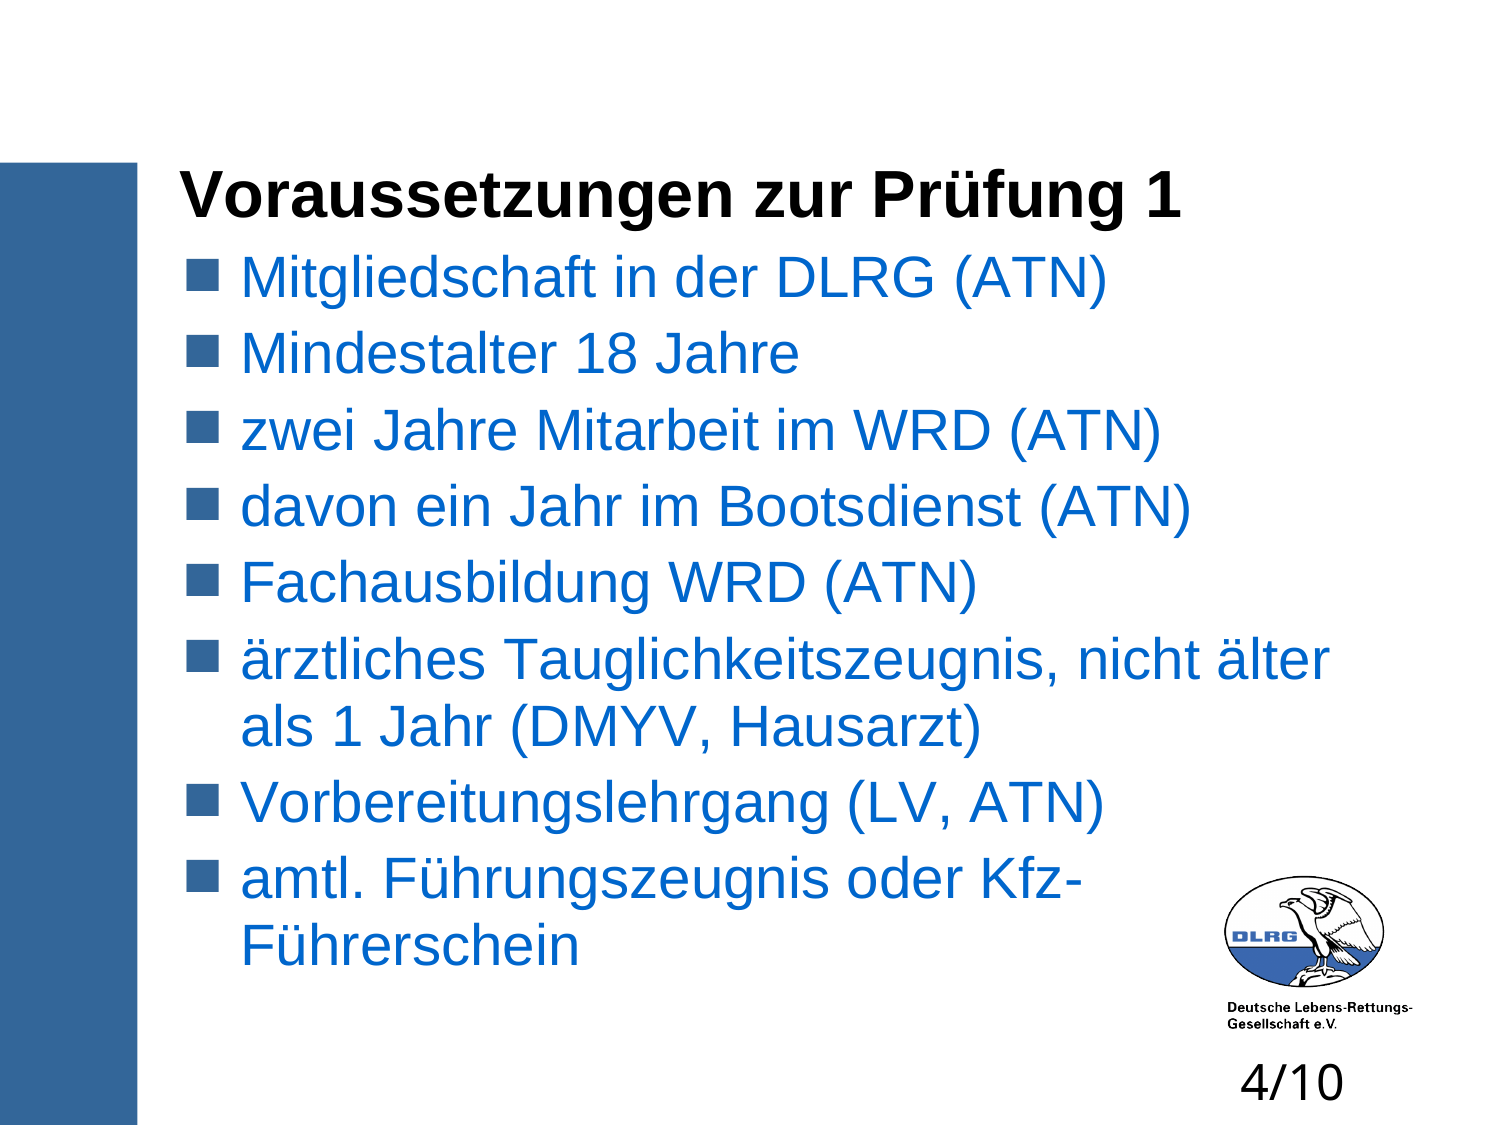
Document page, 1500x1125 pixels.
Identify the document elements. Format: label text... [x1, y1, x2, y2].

text_box <Nummer>/10 [1225, 1055, 1500, 1125]
list Mitgliedschaft in der DLRG (ATN) Mindestalter 18 Jahre zwei Jahre Mitarbeit im WRD (ATN) davon ein Jahr im Bootsdienst (ATN) Fachausbildung WRD (ATN) ärztliches Tauglichkeitszeugnis, nicht älter als 1 Jahr (DMYV, Hausarzt) Vorbereitungslehrgang (LV, ATN) amtl. Führungszeugnis oder Kfz-Führerschein [186, 243, 1385, 1001]
title Voraussetzungen zur Prüfung 1 [179, 103, 1452, 288]
picture [1224, 874, 1413, 1030]
text_box [680, 588, 710, 659]
